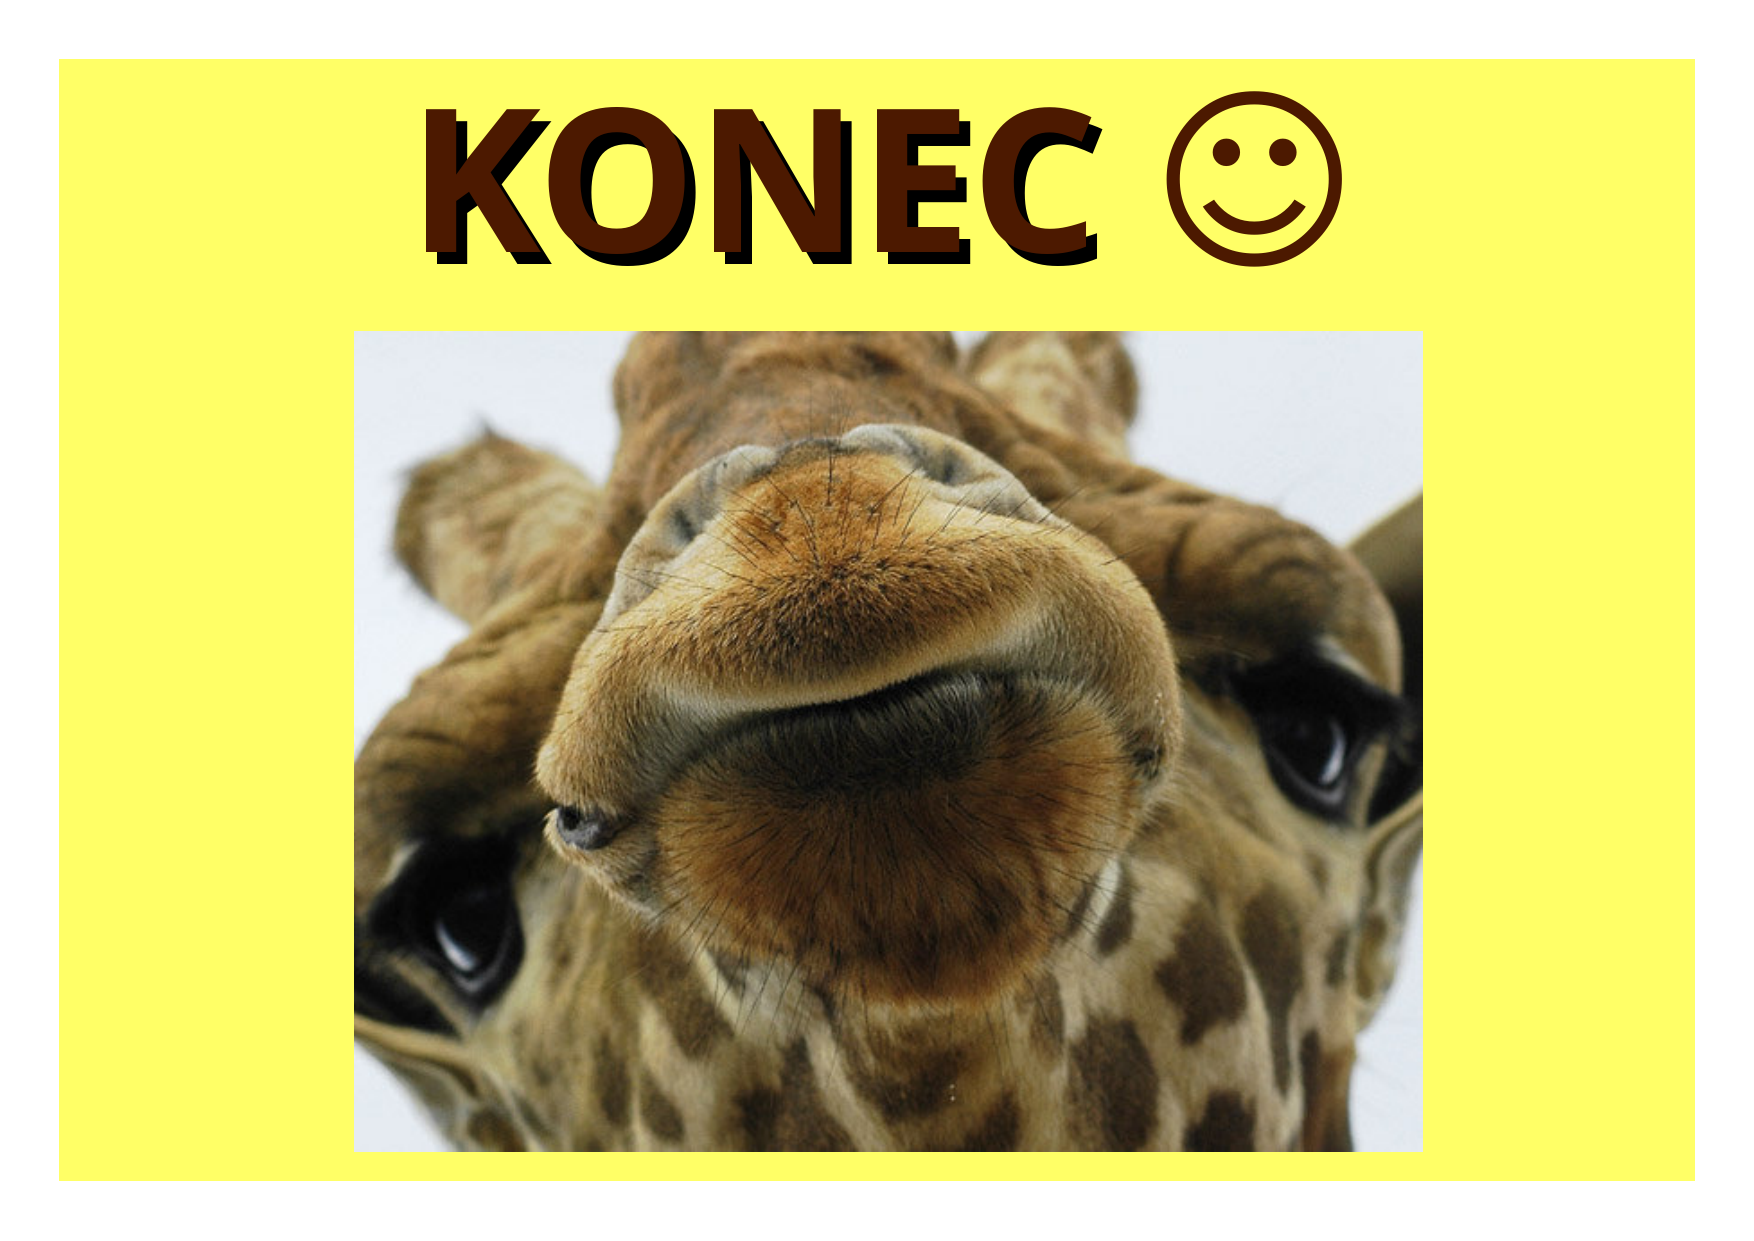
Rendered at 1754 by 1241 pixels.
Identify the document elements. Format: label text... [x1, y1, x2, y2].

title KONEC ☺ [147, 59, 1620, 394]
picture [354, 331, 1423, 1152]
